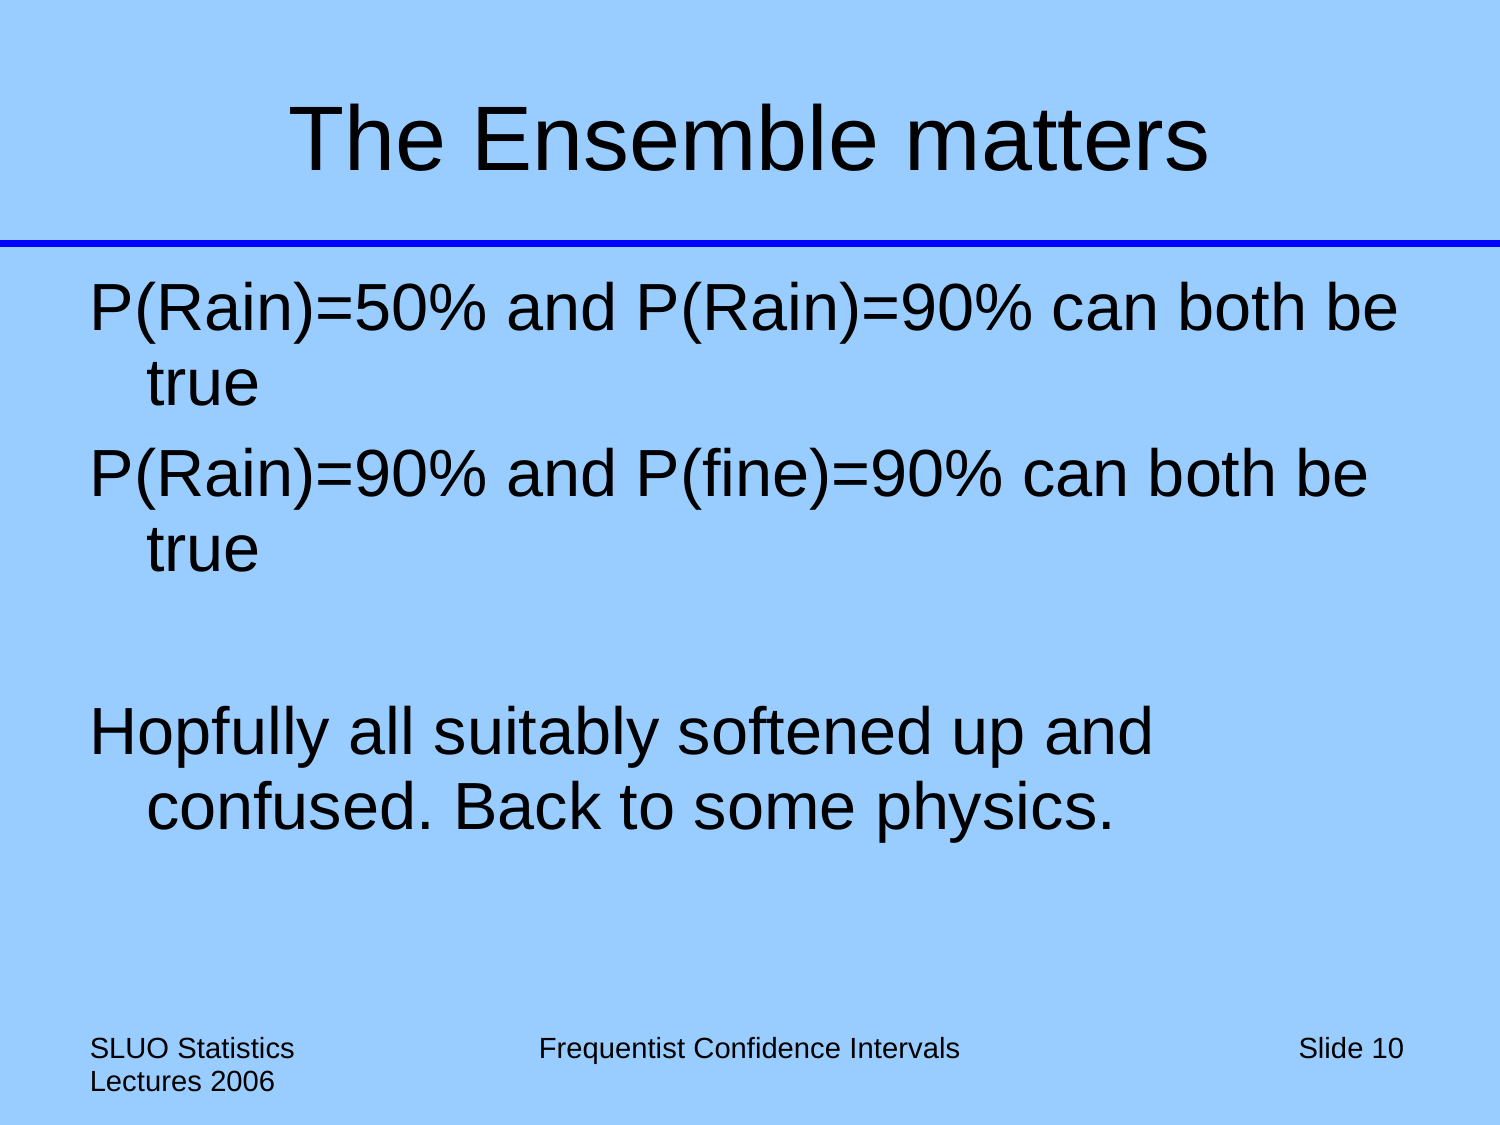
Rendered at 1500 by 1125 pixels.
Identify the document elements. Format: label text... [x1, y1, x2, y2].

title The Ensemble matters [75, 45, 1426, 233]
list P(Rain)=50% and P(Rain)=90% can both be true P(Rain)=90% and P(fine)=90% can both be true Hopfully all suitably softened up and confused. Back to some physics. [75, 262, 1426, 1006]
